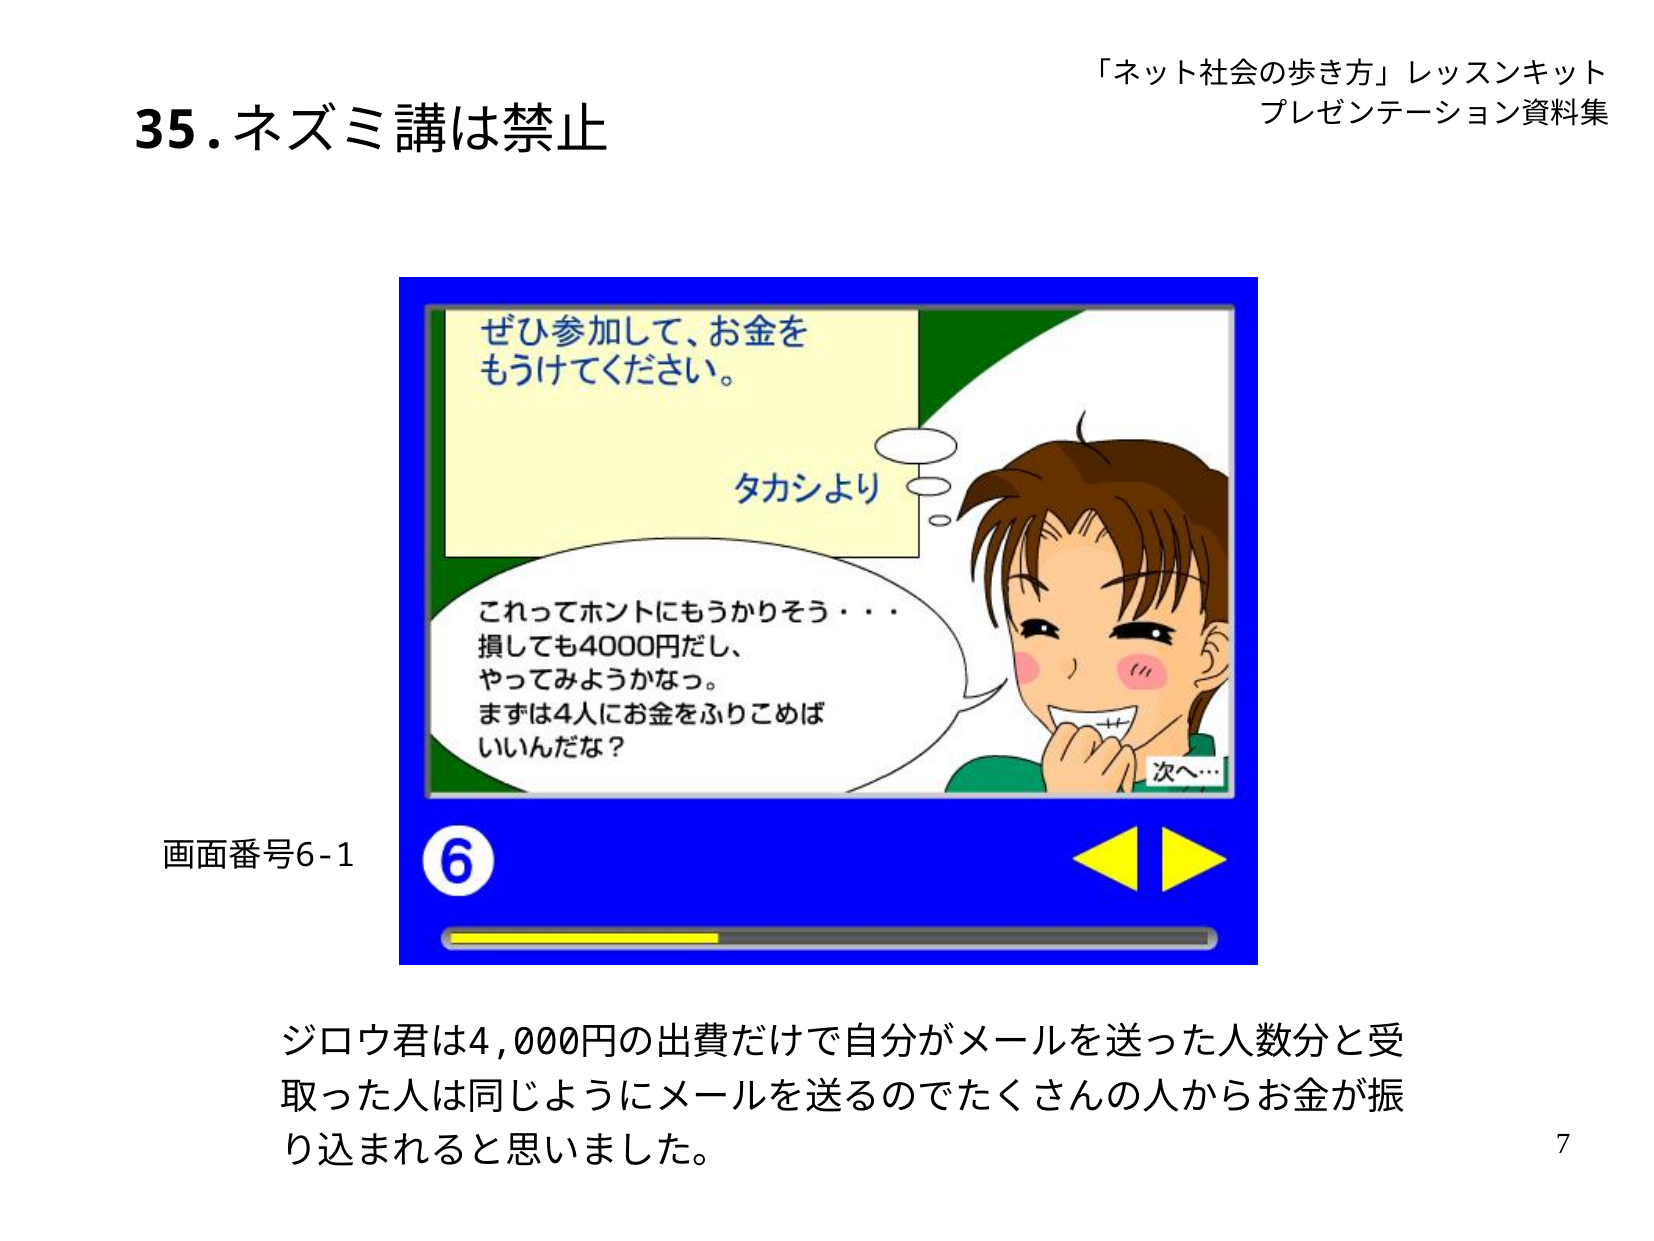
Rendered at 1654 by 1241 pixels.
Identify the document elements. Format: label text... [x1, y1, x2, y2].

picture [399, 277, 1258, 965]
text_box 35.ネズミ講は禁止 [118, 88, 1241, 169]
text_box 画面番号6-1 [147, 826, 384, 882]
text_box ジロウ君は4,000円の出費だけで自分がメールを送った人数分と受取った人は同じようにメールを送るのでたくさんの人からお金が振り込まれると思いました。 [265, 1003, 1447, 1182]
text_box 「ネット社会の歩き方」レッスンキット プレゼンテーション資料集 [1062, 44, 1625, 139]
